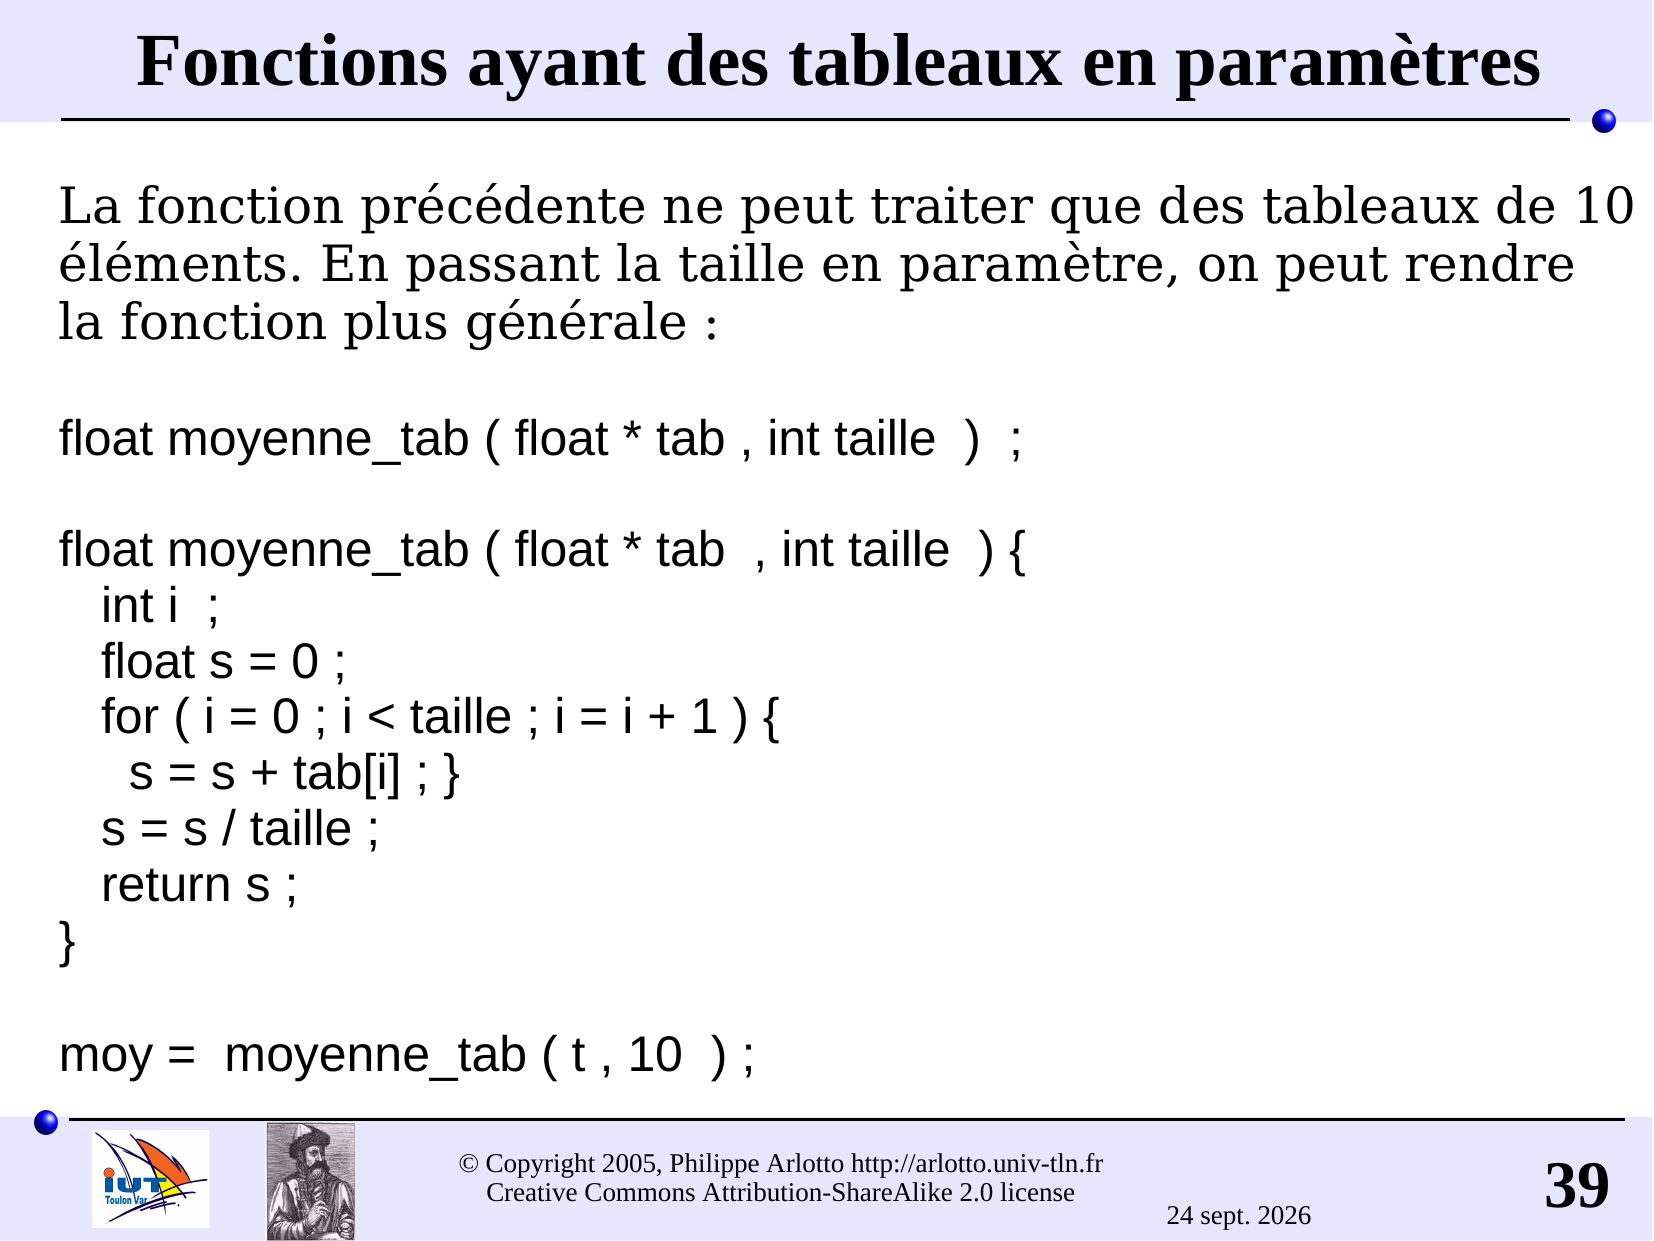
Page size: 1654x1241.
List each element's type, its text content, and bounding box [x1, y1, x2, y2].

picture [265, 1122, 355, 1241]
text_box La fonction précédente ne peut traiter que des tableaux de 10 éléments. En passant la taille en paramètre, on peut rendre la fonction plus générale : float moyenne_tab ( float * tab , int taille ) ; float moyenne_tab ( float * tab , int taille ) { int i ; float s = 0 ; for ( i = 0 ; i < taille ; i = i + 1 ) { s = s + tab[i] ; } s = s / taille ; return s ; } moy = moyenne_tab ( t , 10 ) ; [59, 177, 1638, 1089]
title Fonctions ayant des tableaux en paramètres [95, 11, 1585, 110]
